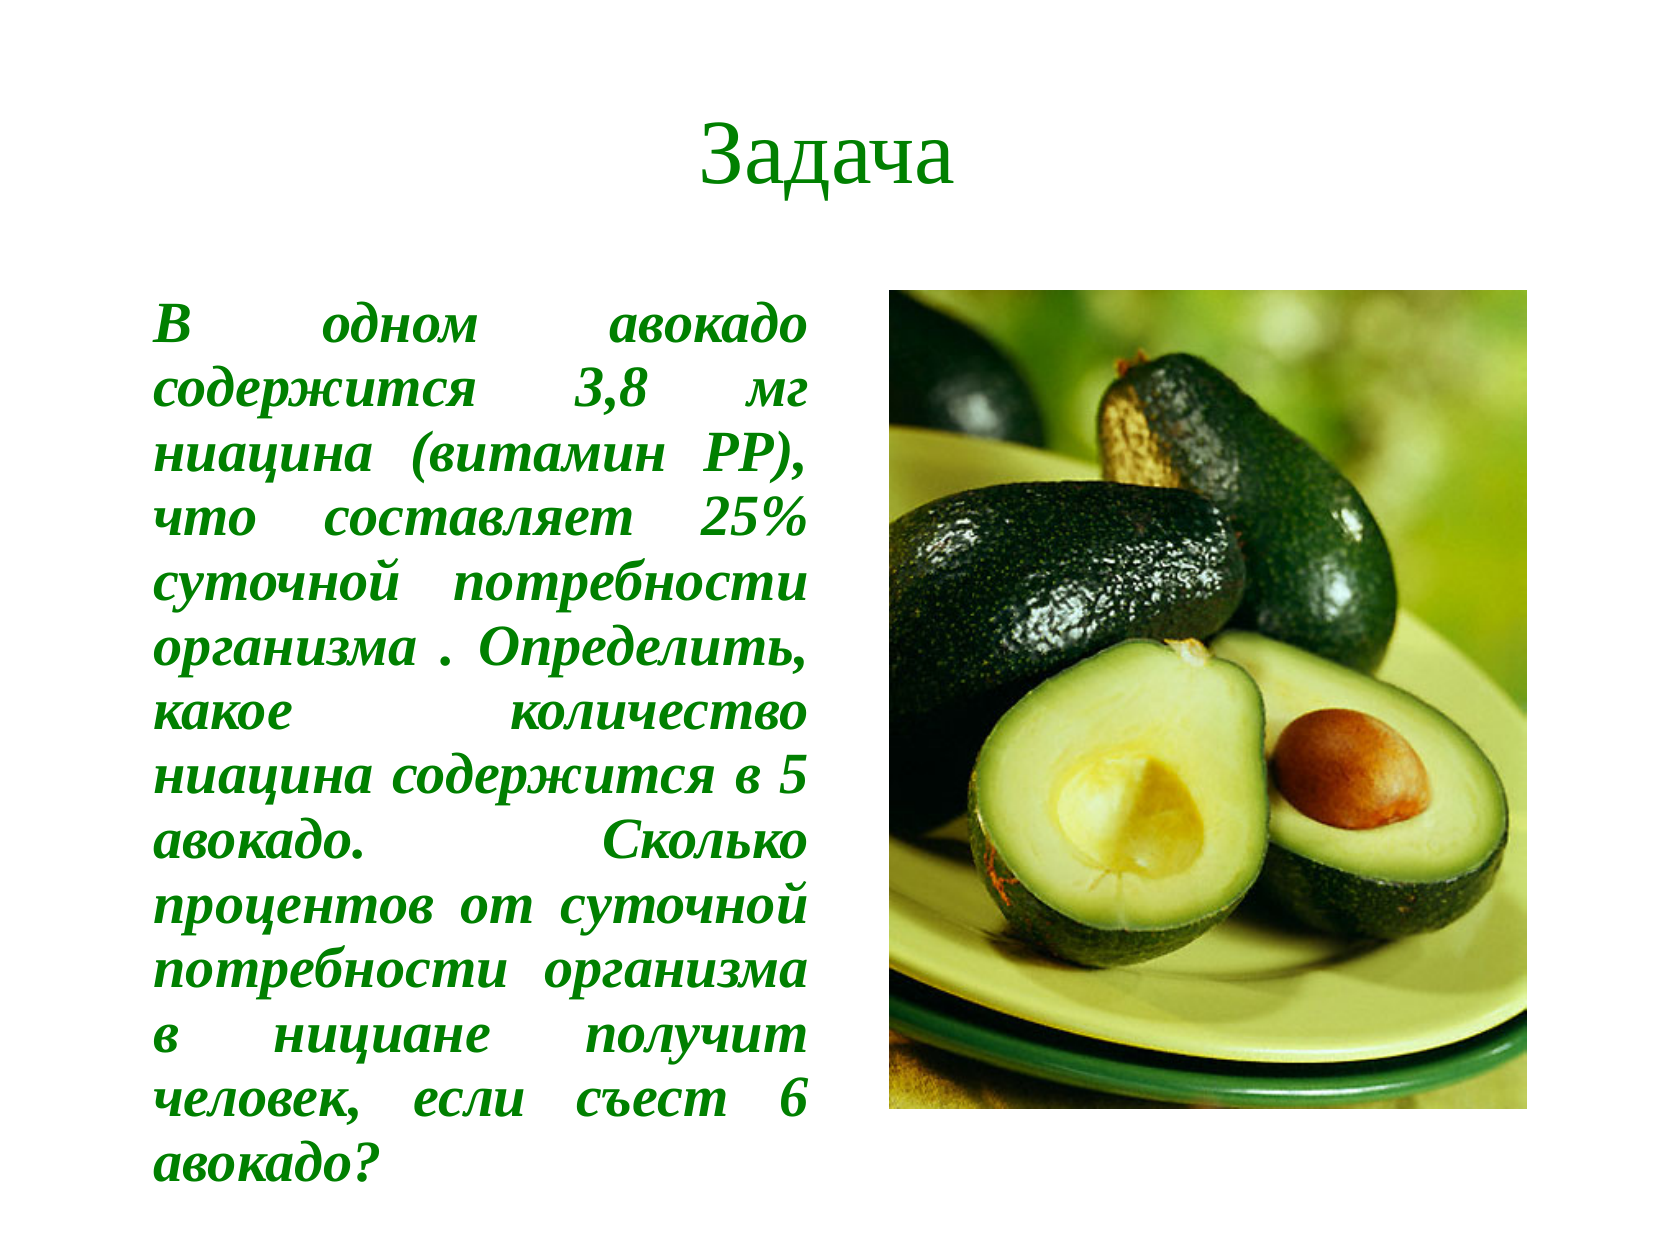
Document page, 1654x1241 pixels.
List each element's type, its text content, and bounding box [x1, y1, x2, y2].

title Задача [82, 49, 1571, 257]
picture [889, 290, 1527, 1109]
list В одном авокадо содержится 3,8 мг ниацина (витамин РР), что составляет 25% суточной потребности организма . Определить, какое количество ниацина содержится в 5 авокадо. Сколько процентов от суточной потребности организма в нициане получит человек, если съест 6 авокадо? [82, 290, 809, 1201]
